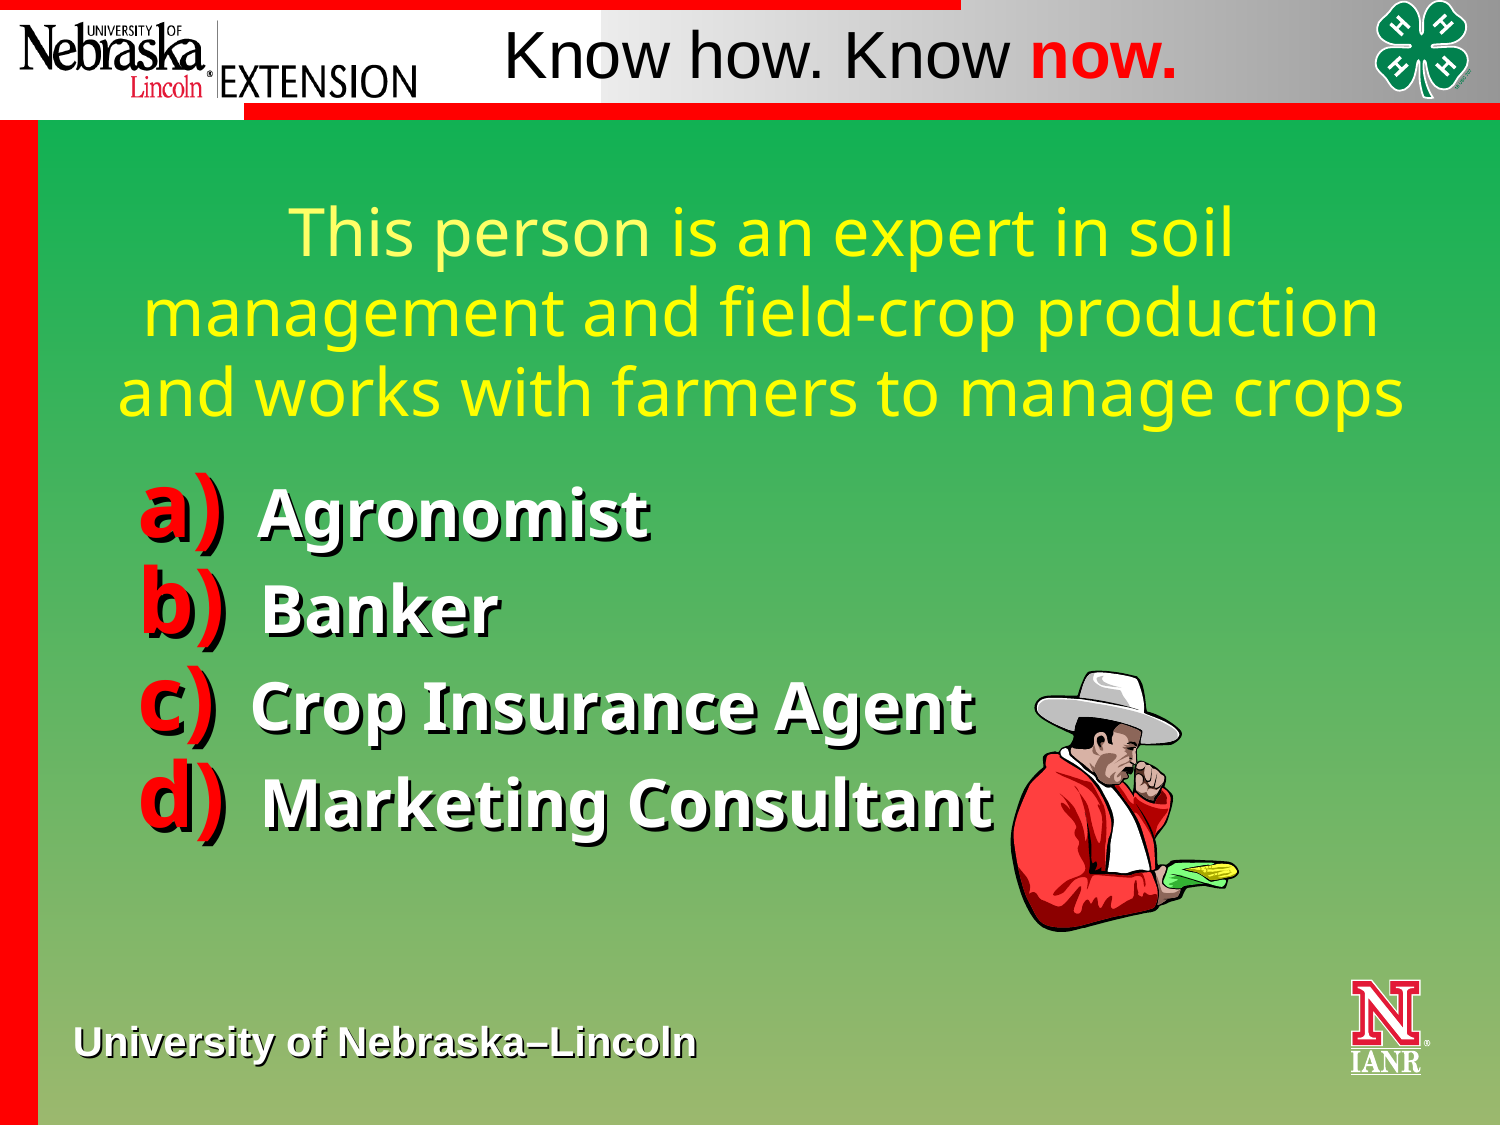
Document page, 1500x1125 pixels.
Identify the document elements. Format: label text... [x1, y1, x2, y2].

list Agronomist Banker Crop Insurance Agent Marketing Consultant [122, 462, 1473, 1021]
picture [1009, 667, 1241, 937]
title This person is an expert in soil management and field-crop production and works with farmers to manage crops [87, 182, 1438, 396]
